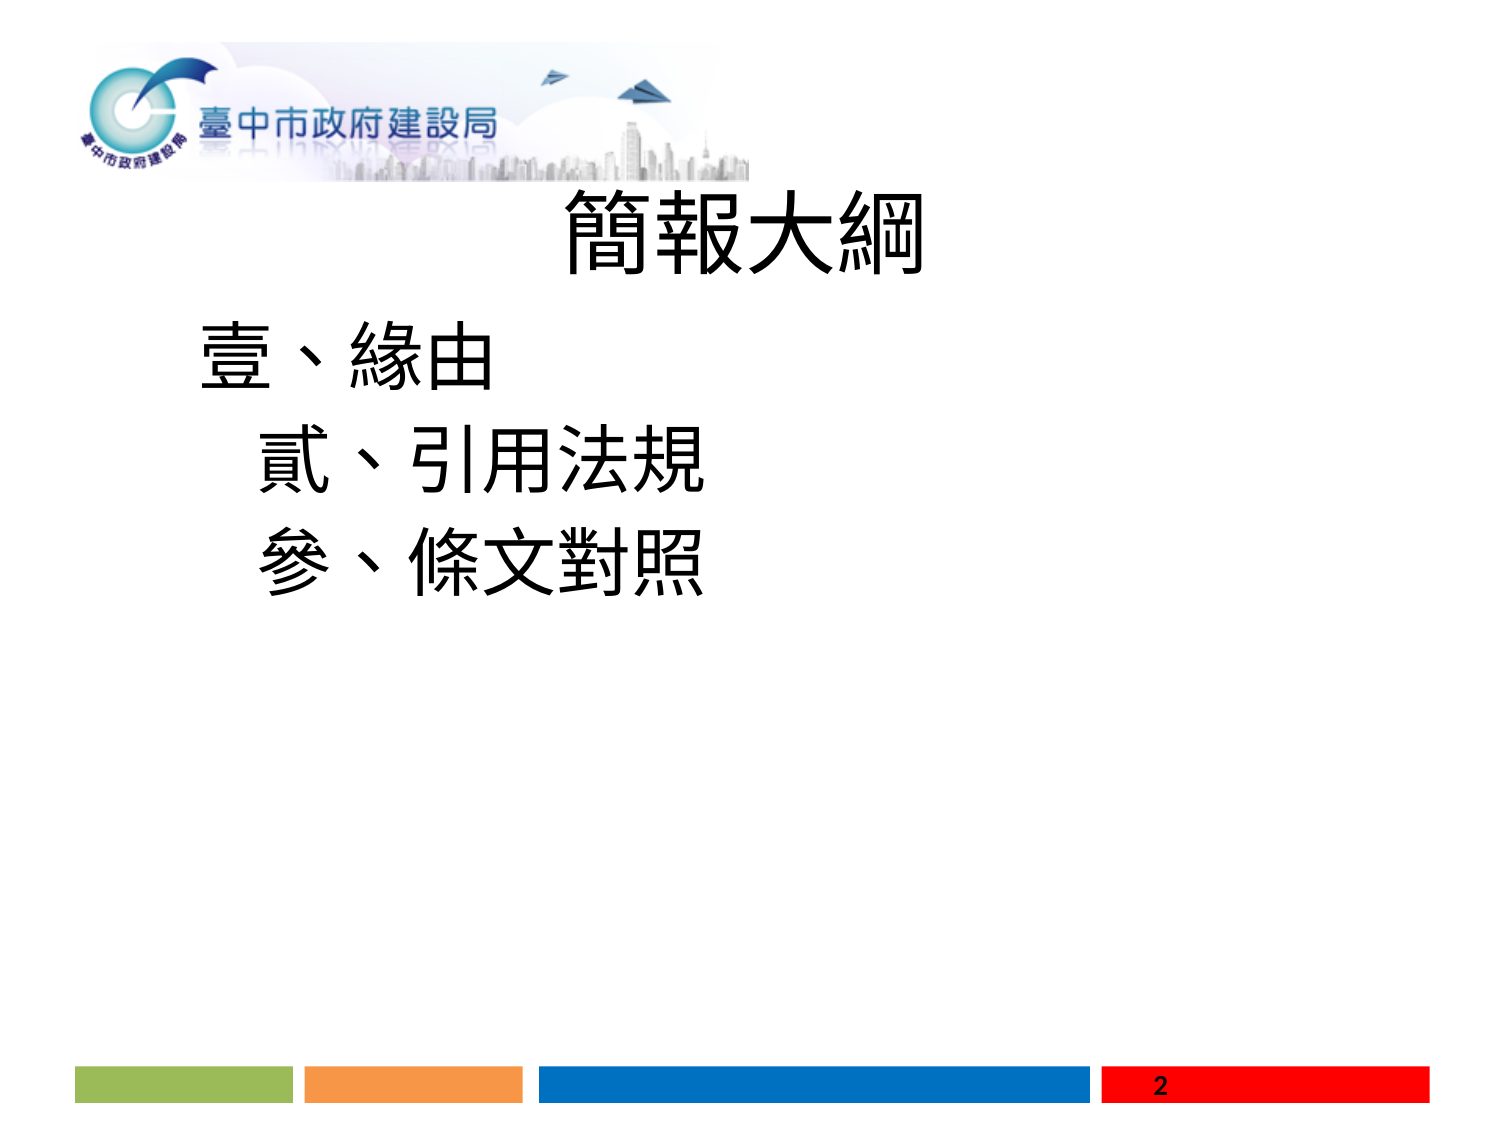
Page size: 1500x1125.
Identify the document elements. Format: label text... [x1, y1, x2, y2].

title 簡報大綱 [70, 137, 1421, 325]
text_box [1138, 1053, 1489, 1114]
list 壹、緣由 貳、引用法規 參、條文對照 [183, 302, 1447, 658]
text_box [512, 1042, 988, 1103]
